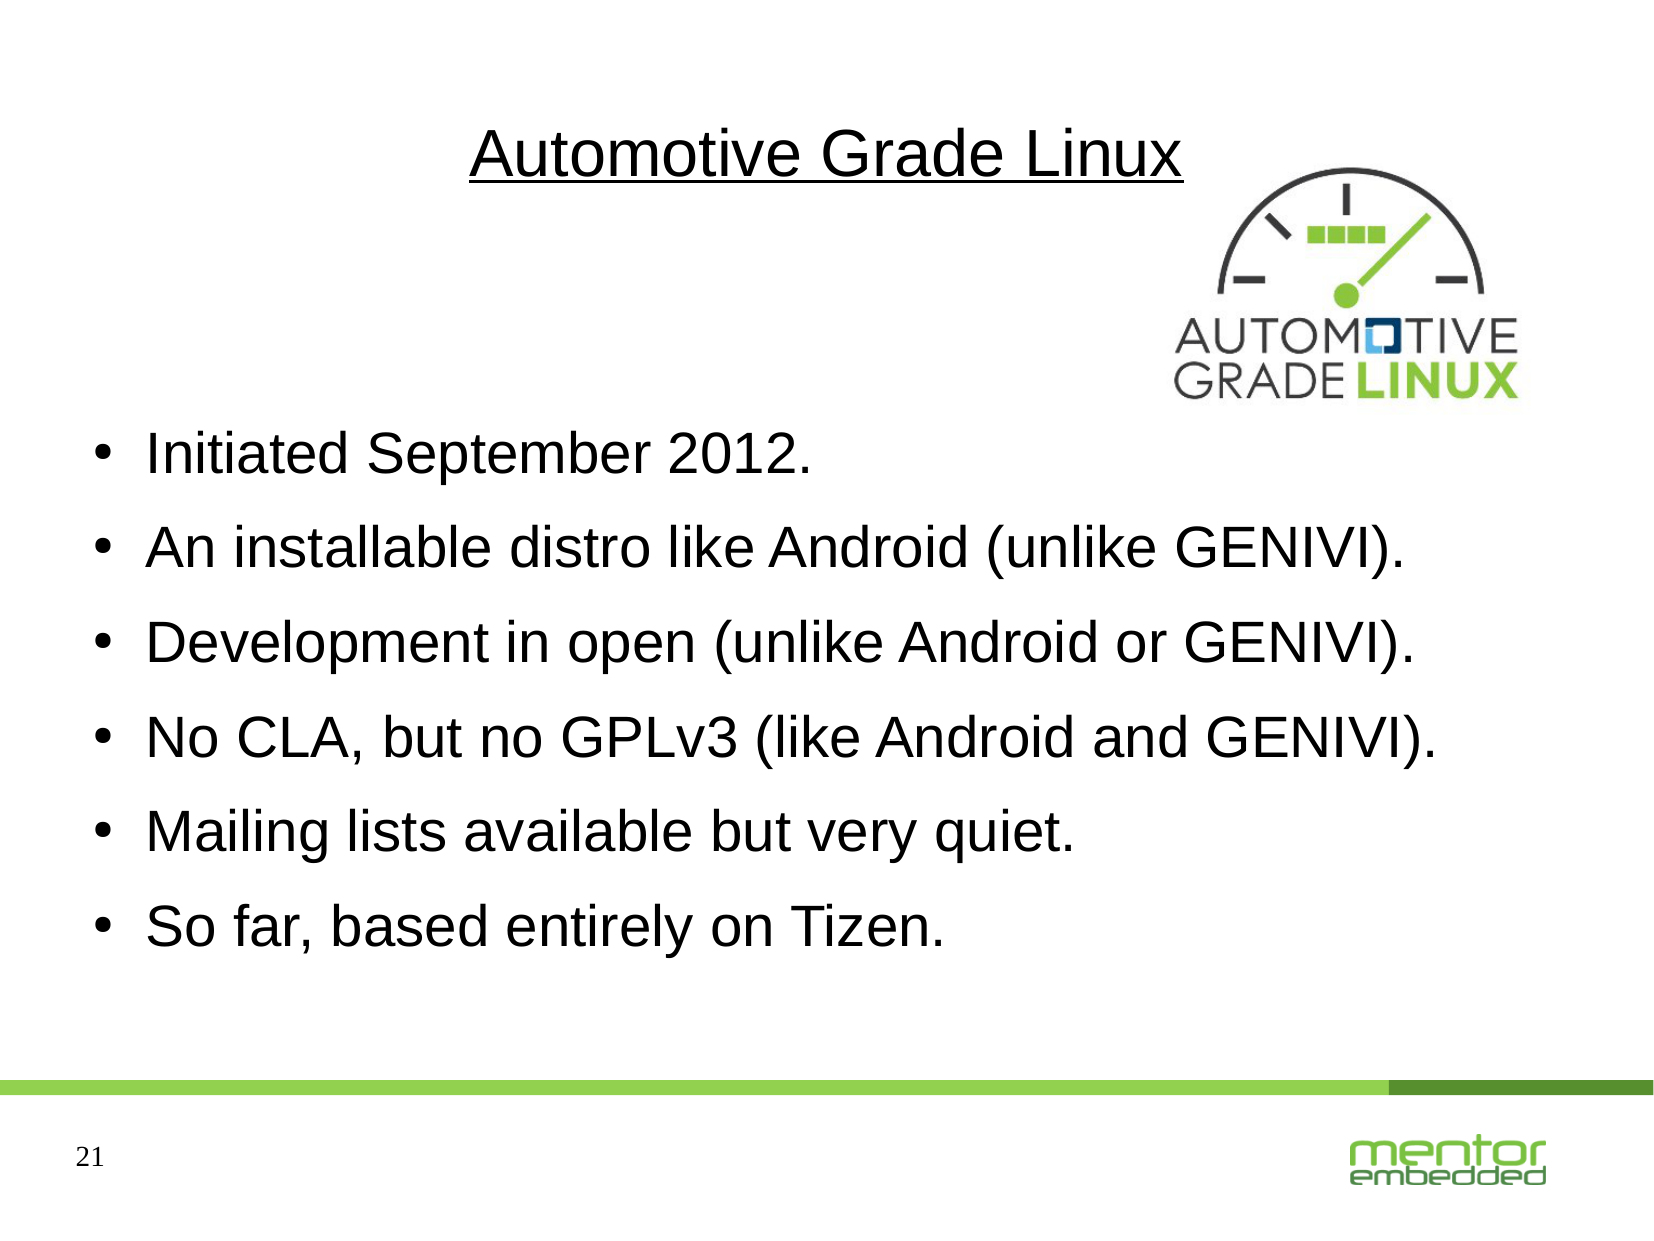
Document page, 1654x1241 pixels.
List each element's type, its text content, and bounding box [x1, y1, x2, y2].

title Automotive Grade Linux [82, 49, 1571, 257]
list Initiated September 2012. An installable distro like Android (unlike GENIVI). Development in open (unlike Android or GENIVI). No CLA, but no GPLv3 (like Android and GENIVI). Mailing lists available but very quiet. So far, based entirely on Tizen. [75, 420, 1546, 961]
picture [1091, 134, 1591, 436]
picture [1350, 1134, 1546, 1185]
